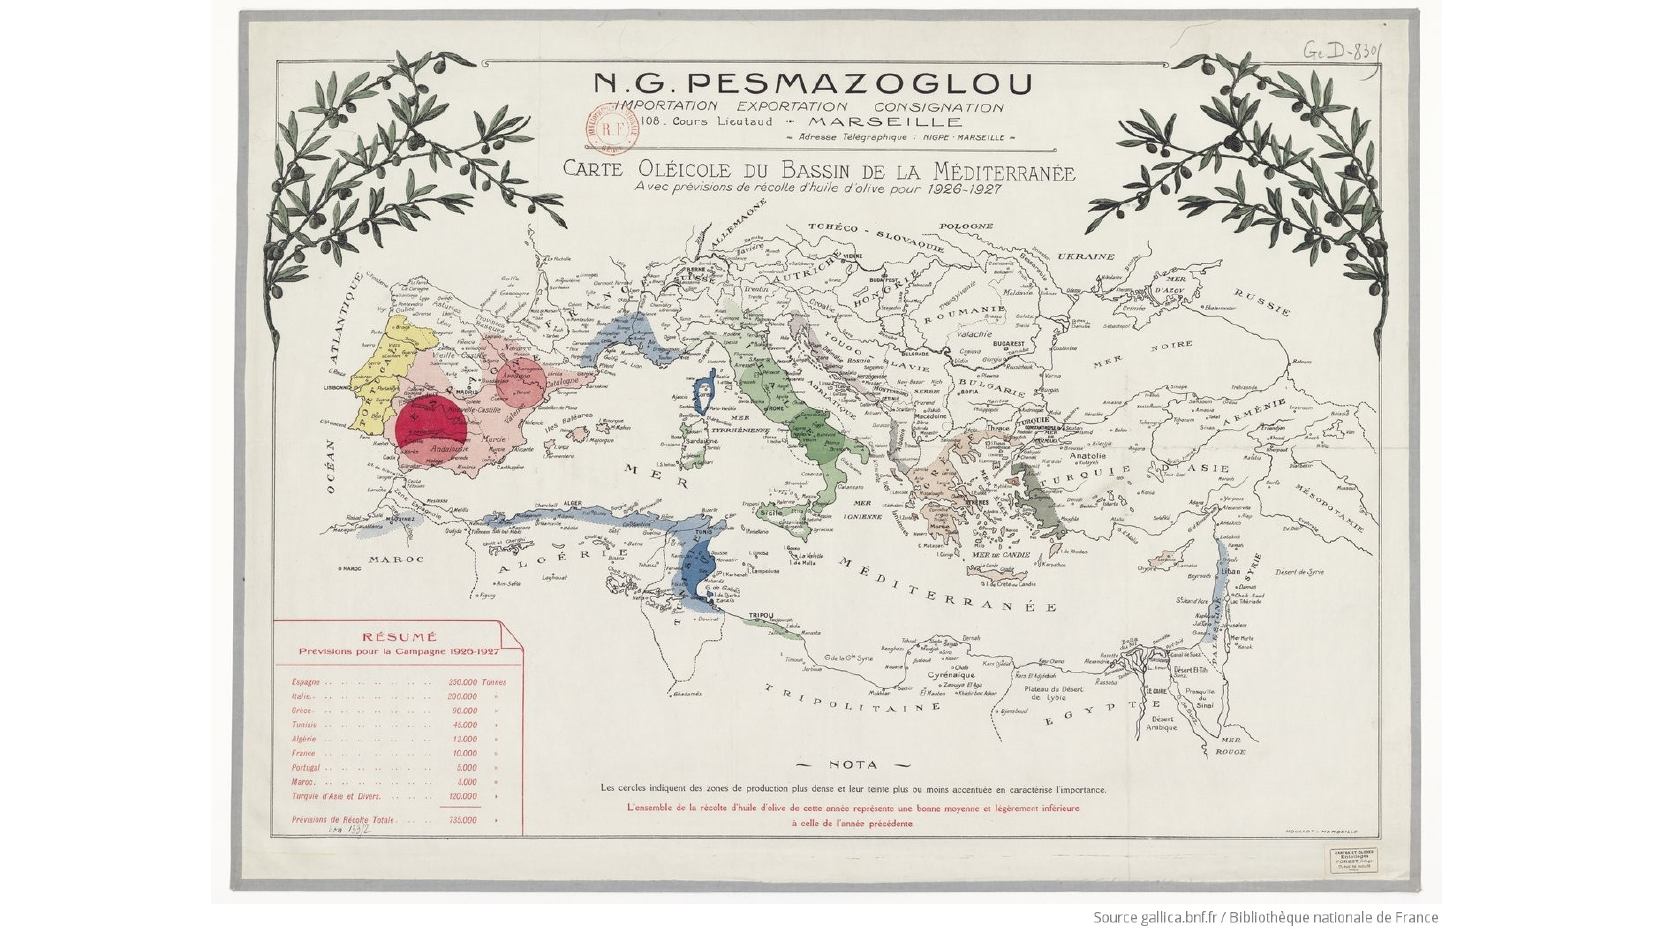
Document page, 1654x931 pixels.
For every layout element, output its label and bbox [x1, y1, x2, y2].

picture [211, 0, 1442, 930]
